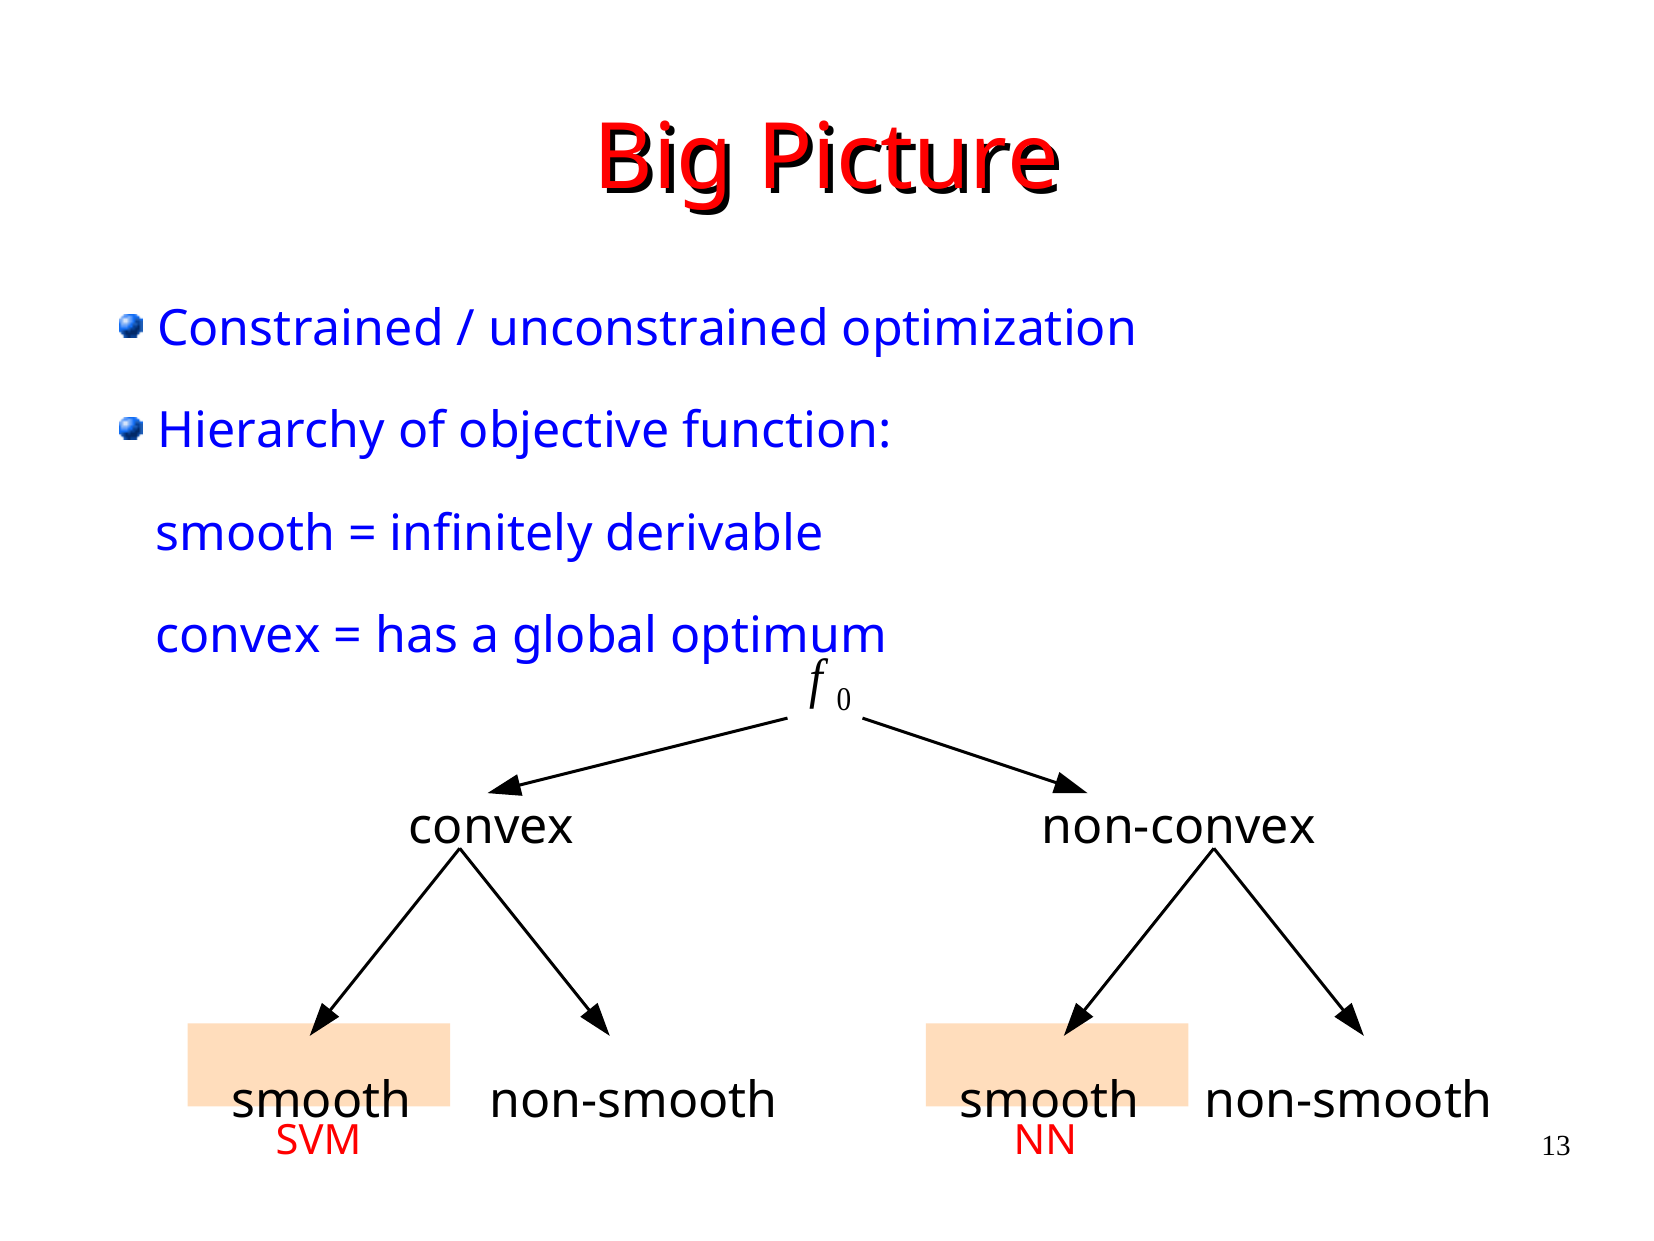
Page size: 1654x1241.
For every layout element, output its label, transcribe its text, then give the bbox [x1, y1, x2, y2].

text_box convex non-convex smooth non-smooth smooth non-smooth [112, 783, 1613, 1077]
text_box Constrained / unconstrained optimization Hierarchy of objective function: smooth = infinitely derivable convex = has a global optimum [105, 284, 1576, 607]
text_box [281, 1093, 293, 1102]
text_box [187, 1077, 451, 1107]
text_box [1037, 1093, 1053, 1102]
text_box [264, 1093, 276, 1102]
text_box [1067, 1093, 1083, 1102]
text_box [925, 1077, 1189, 1107]
text_box [389, 1093, 403, 1102]
text_box [308, 1093, 324, 1102]
chart [793, 647, 857, 719]
text_box [339, 1093, 355, 1102]
text_box NN [999, 1102, 1205, 1164]
text_box [992, 1093, 1004, 1107]
text_box SVM [260, 1102, 467, 1164]
text_box [1009, 1093, 1021, 1102]
text_box [1117, 1093, 1131, 1102]
title Big Picture [82, 49, 1571, 257]
